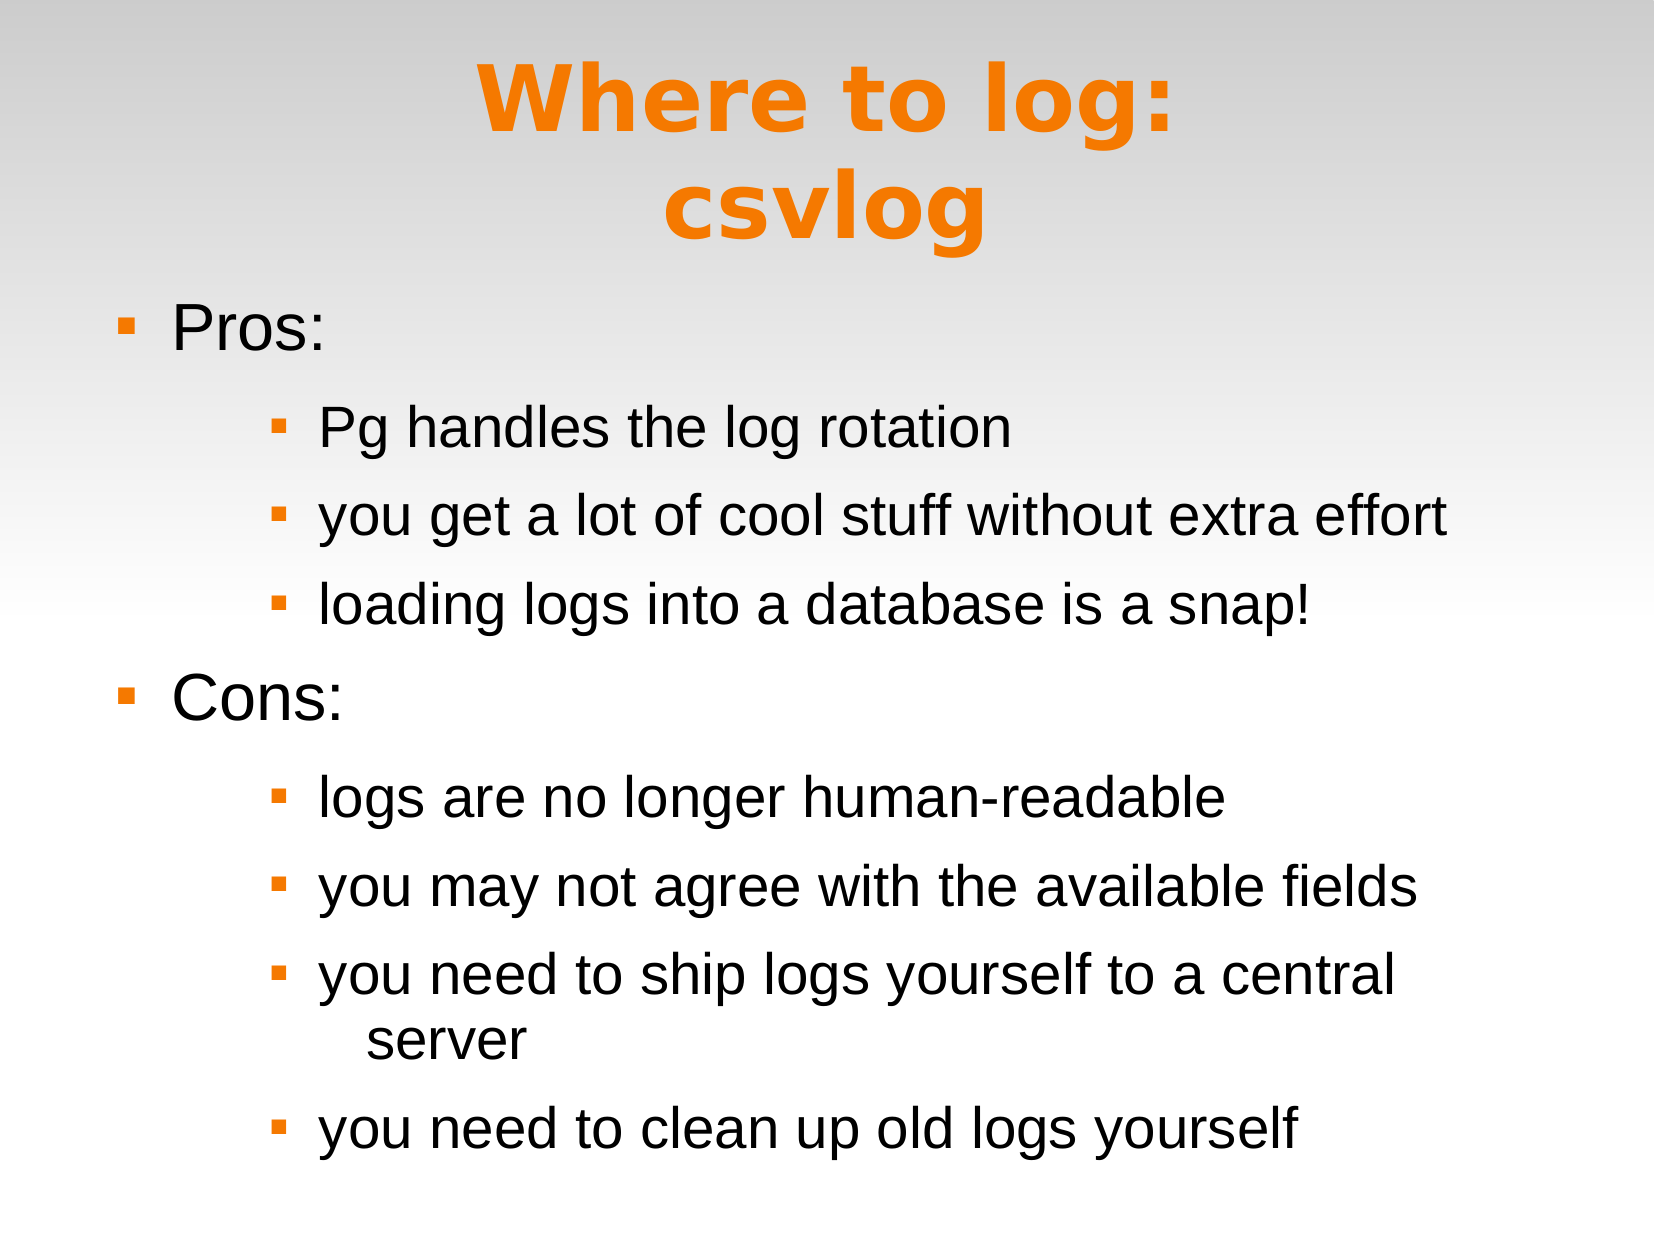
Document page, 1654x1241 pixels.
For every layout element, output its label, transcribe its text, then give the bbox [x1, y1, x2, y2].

list Pros: Pg handles the log rotation you get a lot of cool stuff without extra effort loading logs into a database is a snap! Cons: logs are no longer human-readable you may not agree with the available fields you need to ship logs yourself to a central server you need to clean up old logs yourself [82, 290, 1571, 1161]
title Where to log: csvlog [82, 45, 1571, 261]
